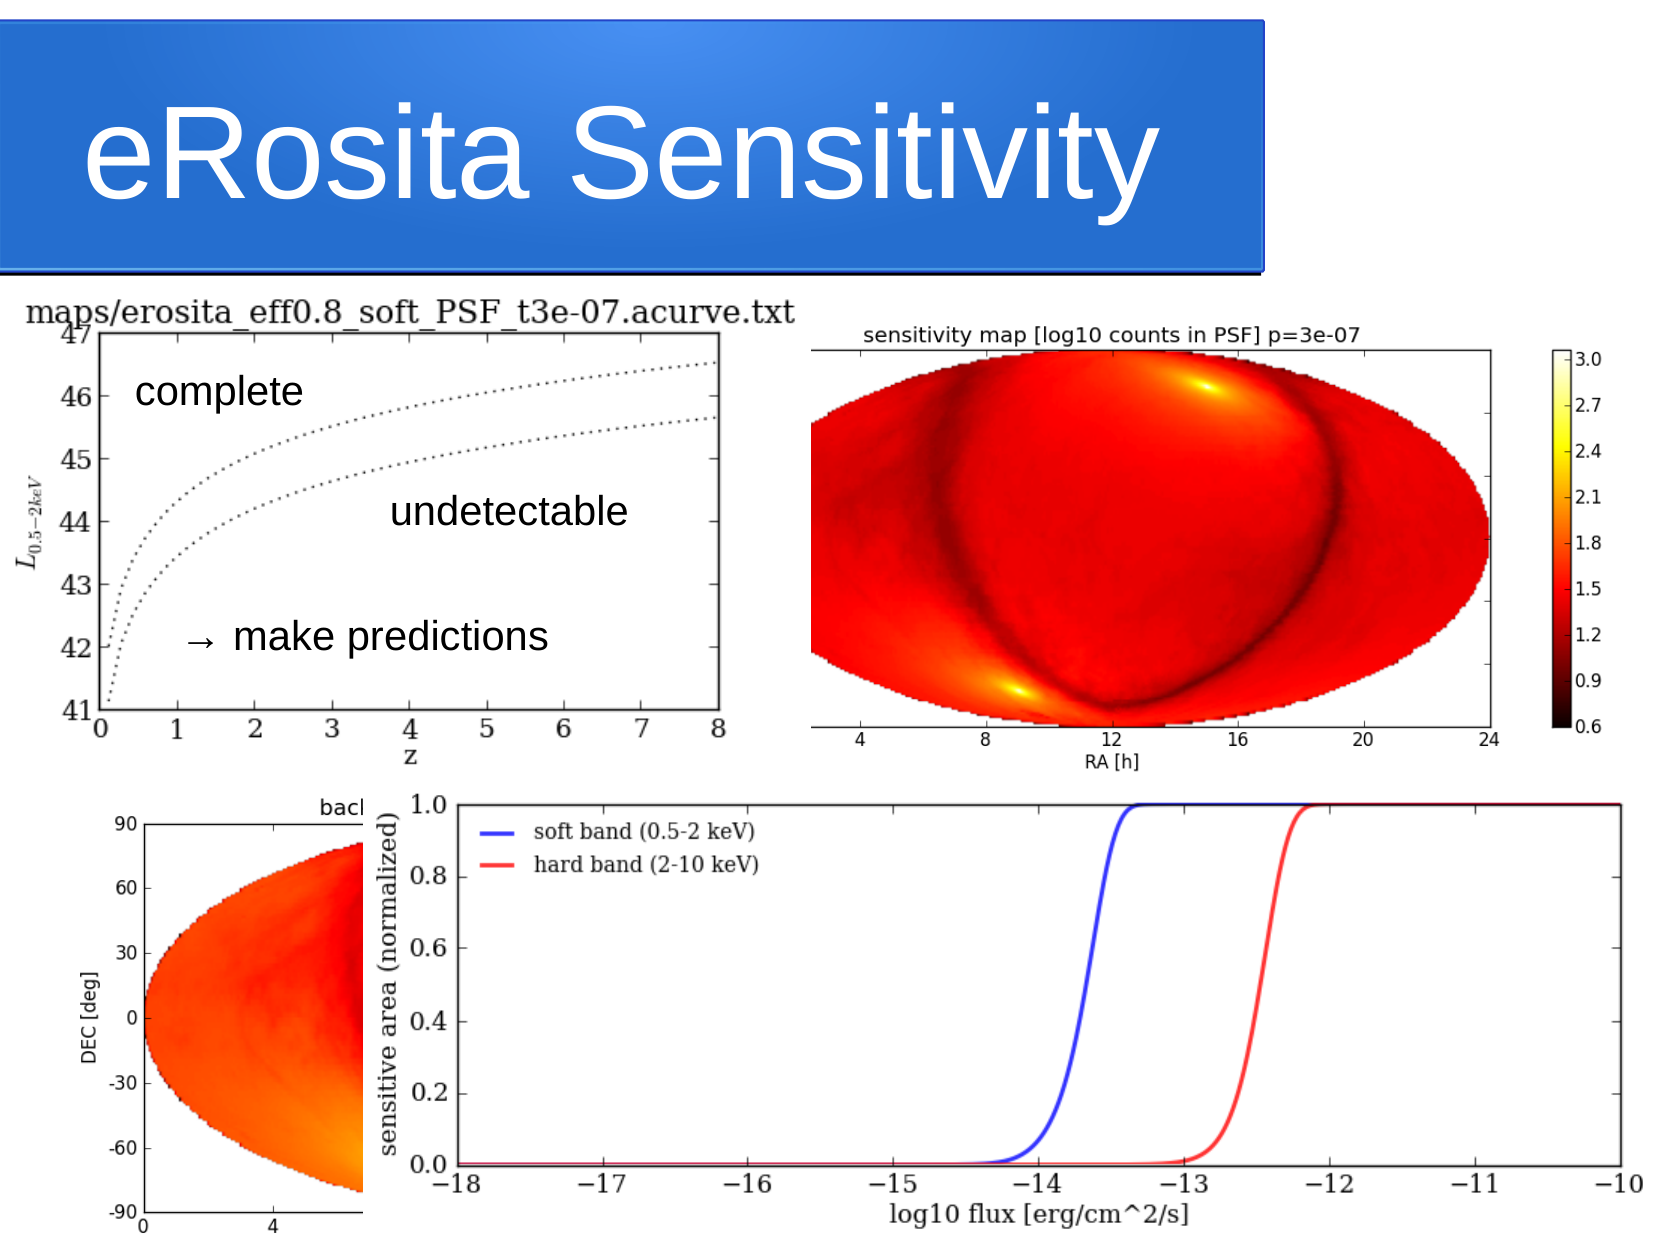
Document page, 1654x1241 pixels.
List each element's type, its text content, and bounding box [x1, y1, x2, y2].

picture [0, 284, 1654, 1241]
text_box undetectable [375, 480, 646, 556]
title eRosita Sensitivity [82, 49, 1471, 257]
text_box → make predictions [165, 605, 691, 676]
text_box complete [120, 360, 331, 436]
